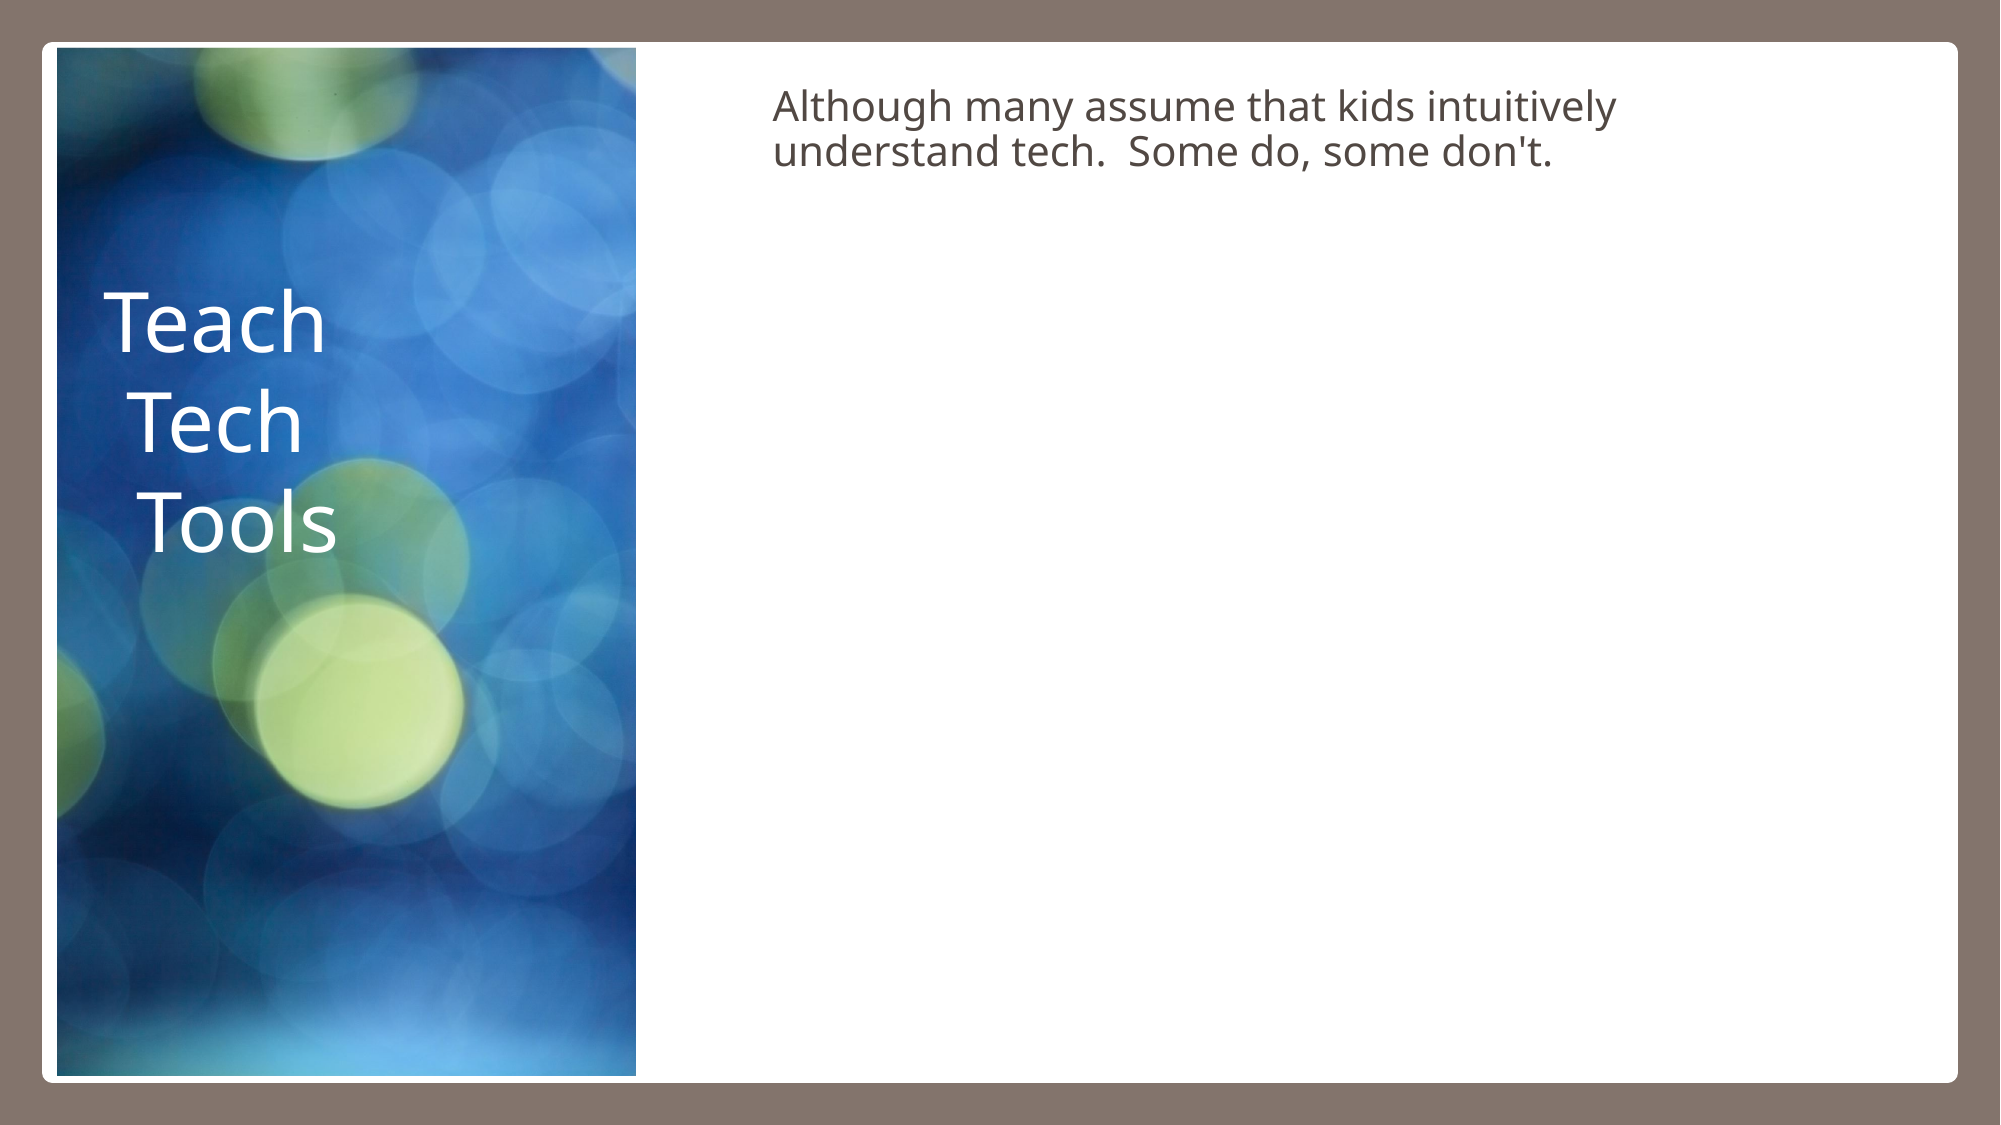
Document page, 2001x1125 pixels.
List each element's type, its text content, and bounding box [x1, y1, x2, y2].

text_box [0, 0, 2000, 1125]
text_box Teach Tech Tools [88, 0, 626, 942]
picture [57, 47, 636, 1077]
text_box Although many assume that kids intuitively understand tech. Some do, some don't. [757, 78, 1852, 1073]
